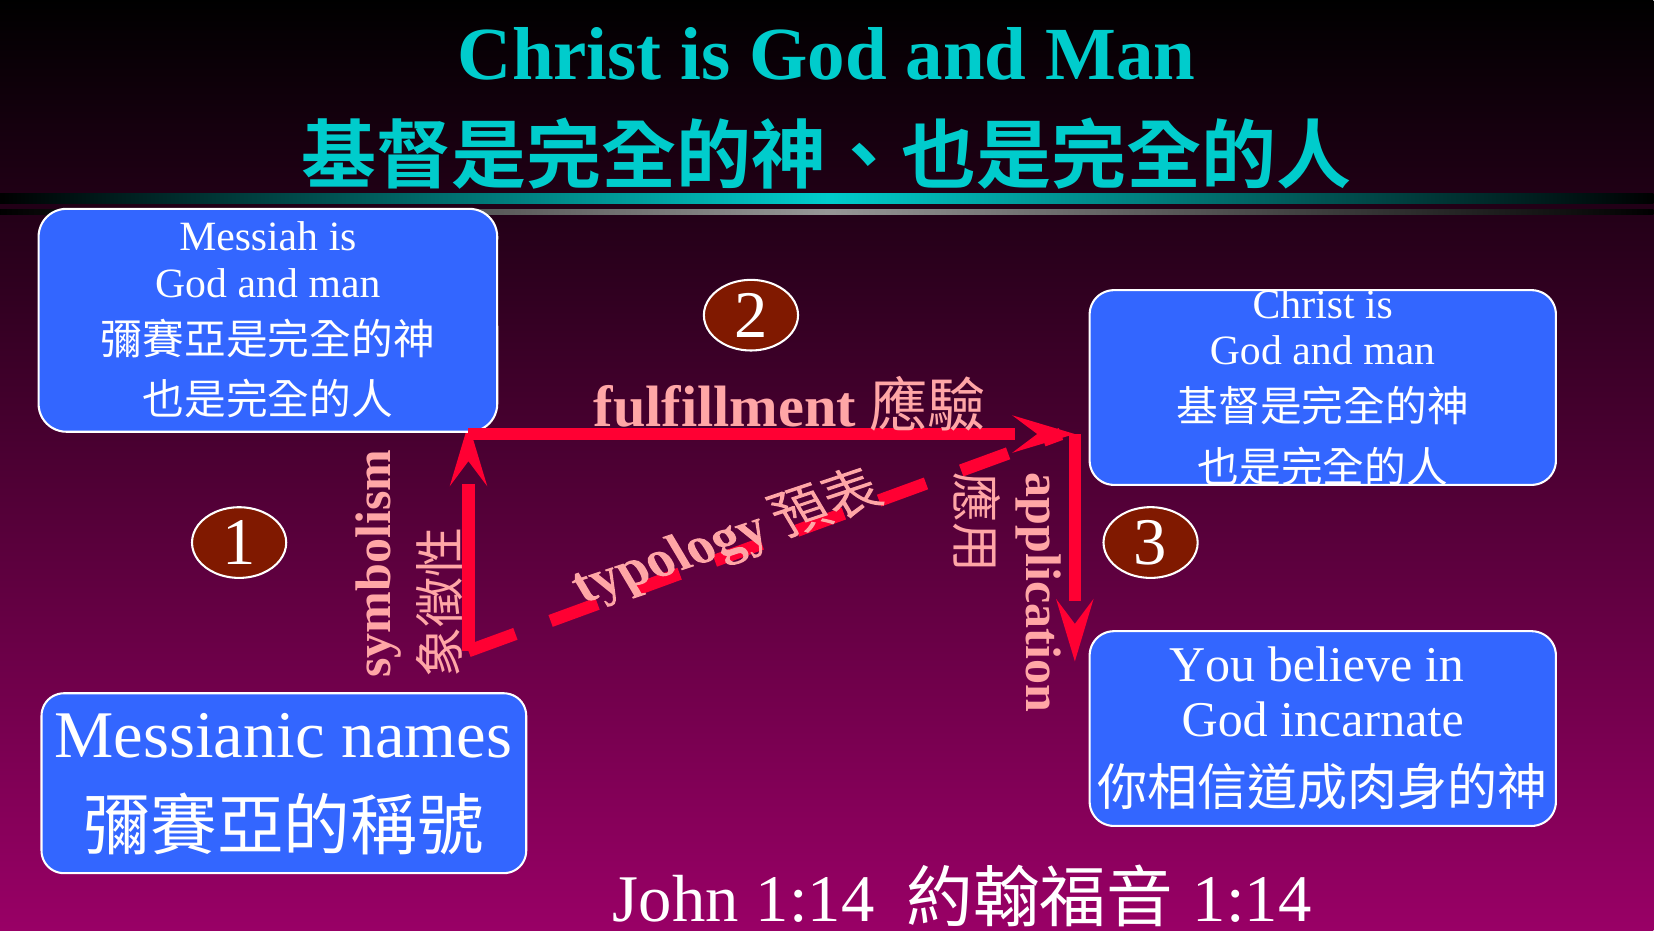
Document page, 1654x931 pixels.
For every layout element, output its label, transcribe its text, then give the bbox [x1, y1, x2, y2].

text_box 2 [703, 279, 799, 351]
text_box You believe in God incarnate 你相信道成肉身的神 [1089, 631, 1556, 826]
text_box fulfillment應驗 [578, 351, 1006, 451]
text_box typology預表 [532, 451, 921, 629]
text_box Christ is God and man 基督是完全的神 也是完全的人 [1089, 290, 1556, 485]
text_box application 應用 [935, 457, 1079, 779]
text_box symbolism象徵性 [338, 406, 482, 693]
text_box Messianic names 彌賽亞的稱號 [41, 693, 527, 874]
text_box 1 [191, 507, 287, 578]
text_box Messiah is God and man 彌賽亞是完全的神 也是完全的人 [38, 208, 498, 432]
title Christ is God and Man 基督是完全的神、也是完全的人 [117, 0, 1537, 218]
text_box 3 [1103, 507, 1198, 578]
text_box John 1:14 約翰福音1:14 [597, 836, 1654, 931]
